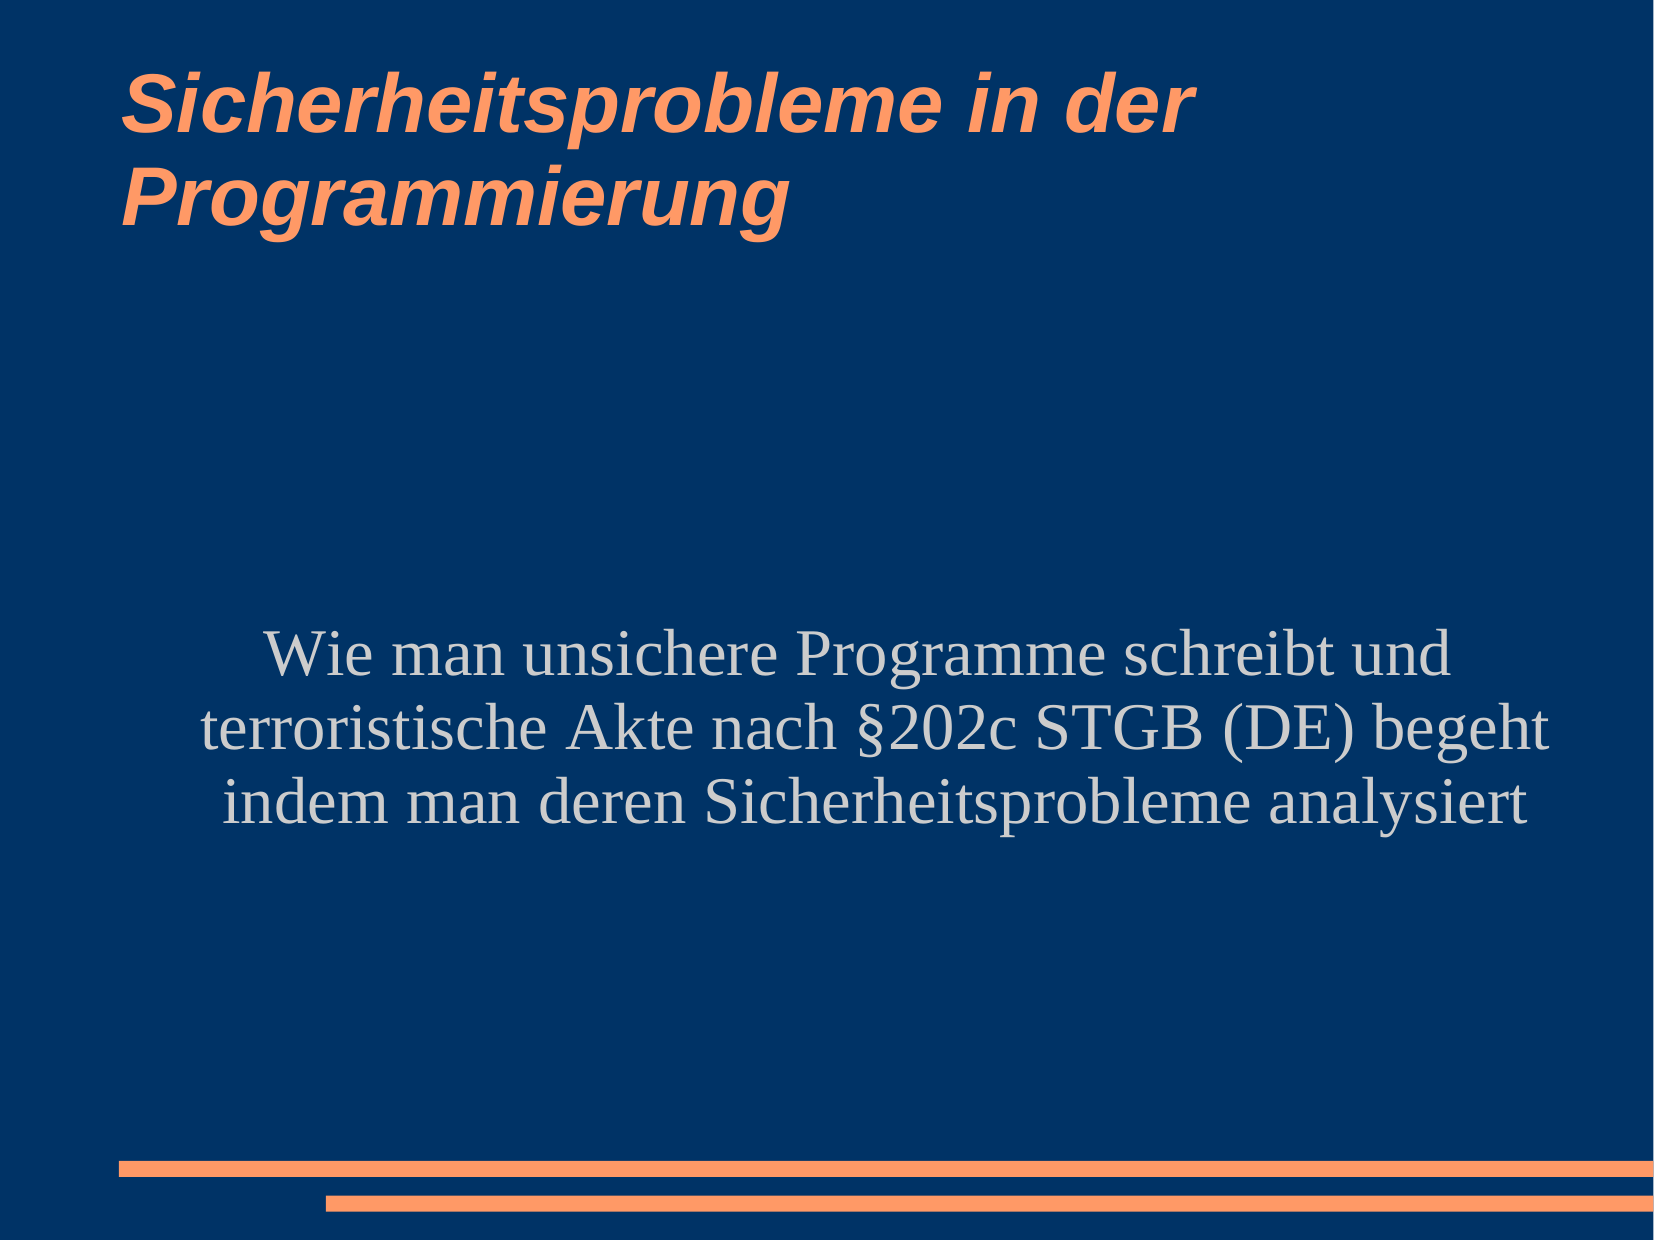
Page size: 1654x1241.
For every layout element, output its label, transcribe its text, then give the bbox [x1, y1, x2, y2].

title Sicherheitsprobleme in der Programmierung [121, 42, 1534, 258]
subtitle Wie man unsichere Programme schreibt und terroristische Akte nach §202c STGB (DE) begeht indem man deren Sicherheitsprobleme analysiert [121, 329, 1561, 1125]
